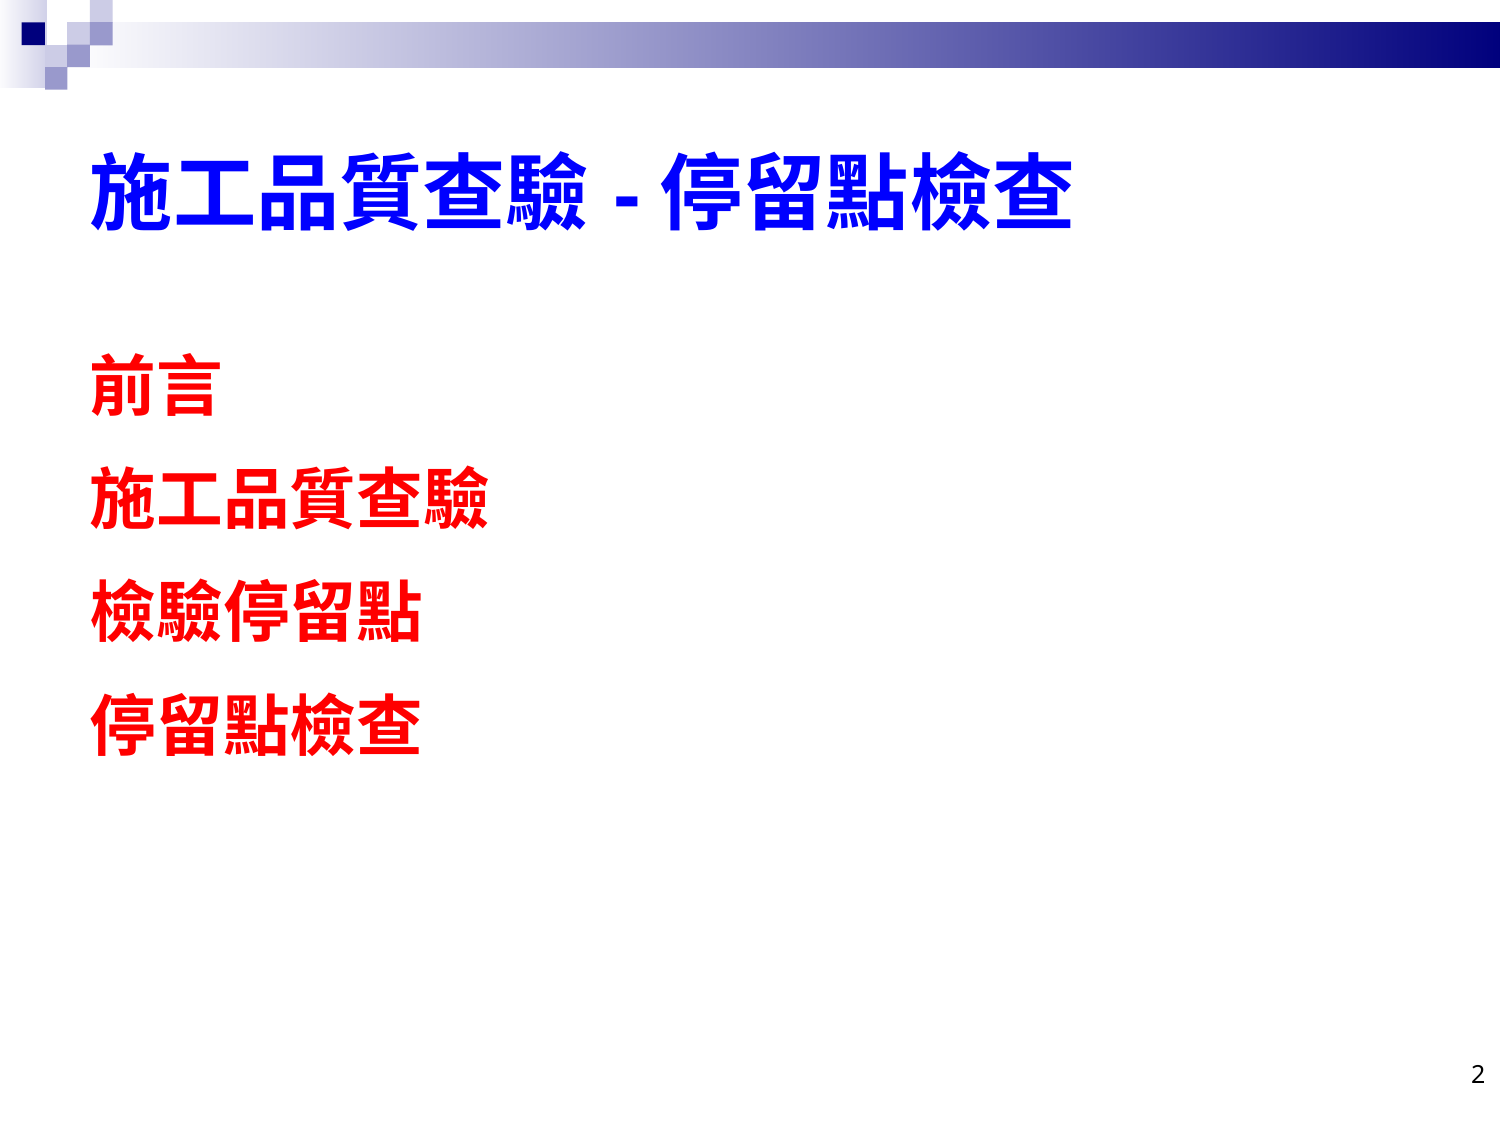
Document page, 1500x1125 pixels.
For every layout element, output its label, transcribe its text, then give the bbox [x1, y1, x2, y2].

text_box <number> [1149, 1025, 1500, 1101]
list 前言 施工品質查驗 檢驗停留點 停留點檢查 [74, 324, 1426, 964]
title 施工品質查驗-停留點檢查 [74, 75, 1426, 300]
